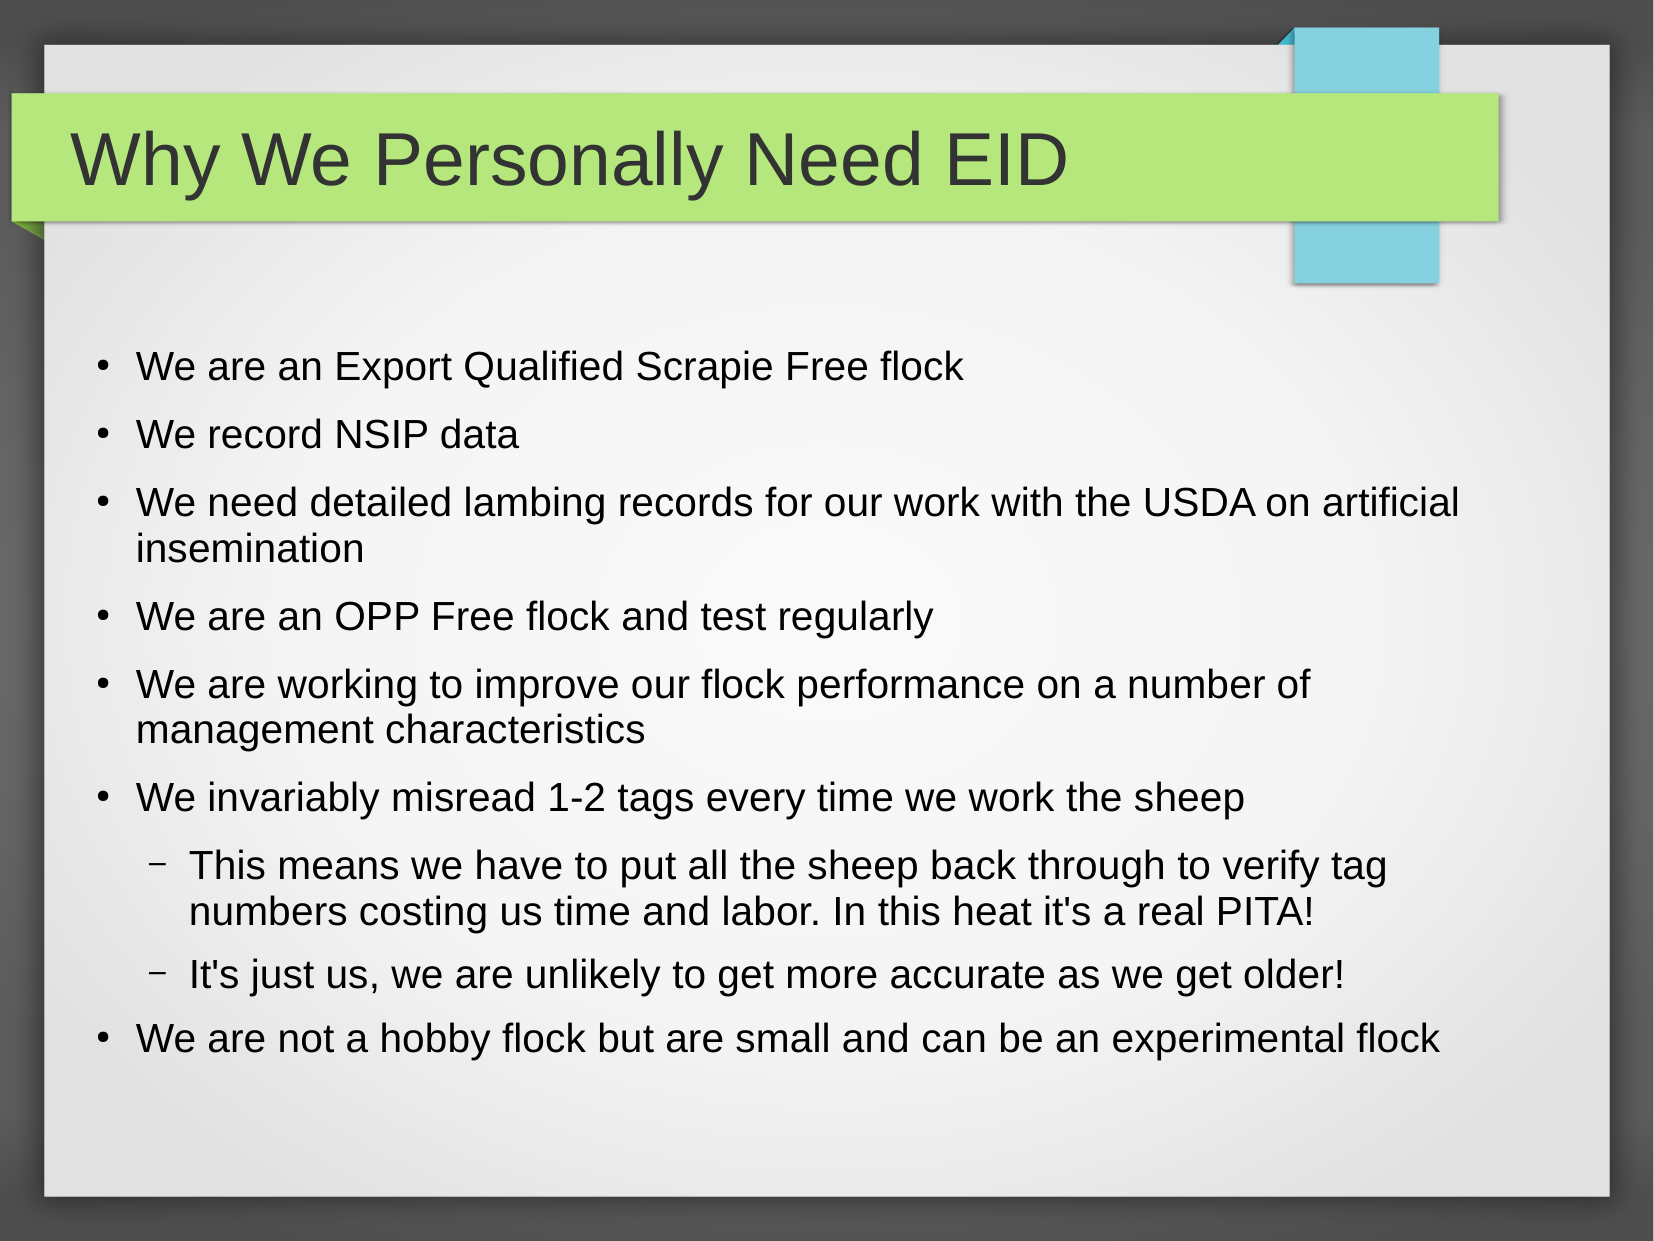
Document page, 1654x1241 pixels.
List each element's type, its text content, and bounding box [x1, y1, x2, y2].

list We are an Export Qualified Scrapie Free flock We record NSIP data We need detailed lambing records for our work with the USDA on artificial insemination We are an OPP Free flock and test regularly We are working to improve our flock performance on a number of management characteristics We invariably misread 1-2 tags every time we work the sheep This means we have to put all the sheep back through to verify tag numbers costing us time and labor. In this heat it's a real PITA! It's just us, we are unlikely to get more accurate as we get older! We are not a hobby flock but are small and can be an experimental flock [82, 343, 1538, 1063]
picture [0, 0, 1654, 1241]
title Why We Personally Need EID [70, 106, 1229, 213]
